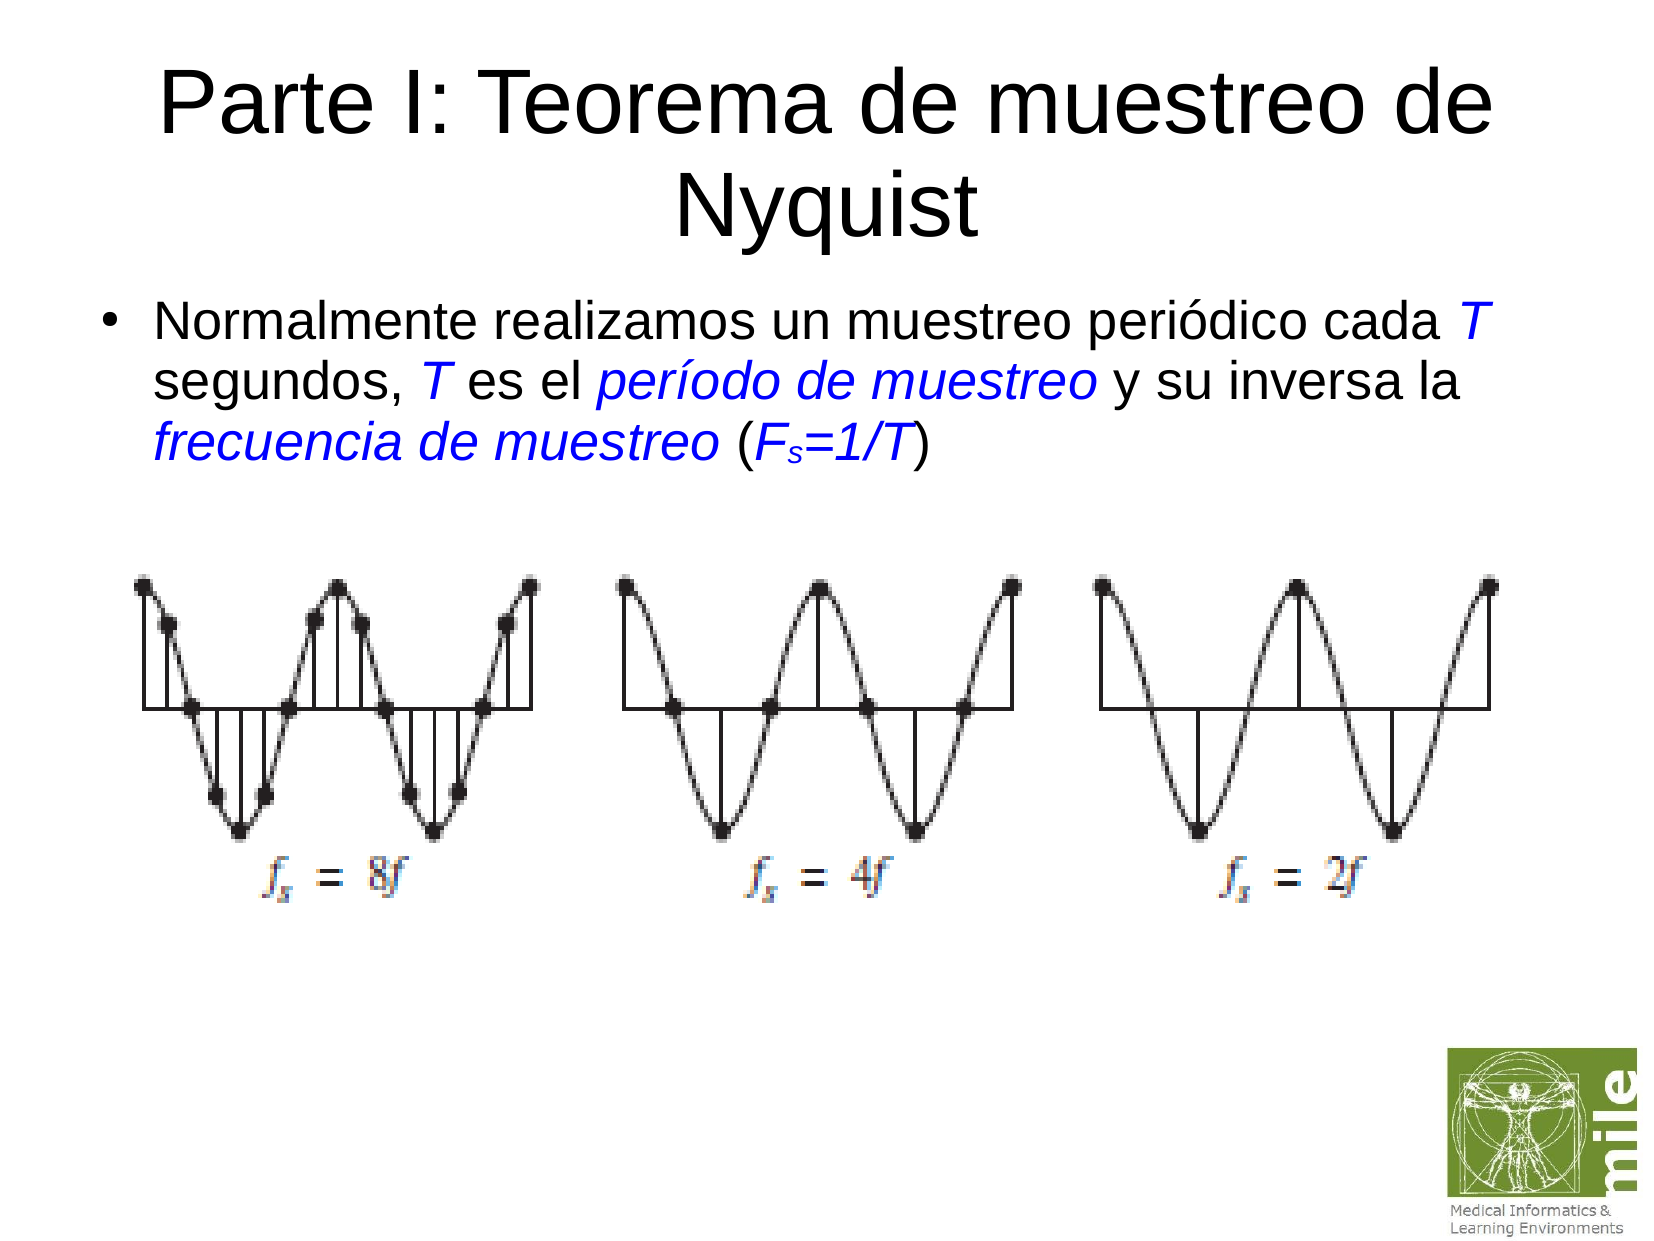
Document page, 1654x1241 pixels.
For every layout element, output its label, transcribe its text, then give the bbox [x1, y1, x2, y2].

title Parte I: Teorema de muestreo de Nyquist [82, 50, 1571, 256]
picture [1440, 1033, 1654, 1241]
picture [88, 545, 1565, 916]
list Normalmente realizamos un muestreo periódico cada T segundos, T es el período de muestreo y su inversa la frecuencia de muestreo (Fs=1/T) [82, 290, 1571, 1109]
